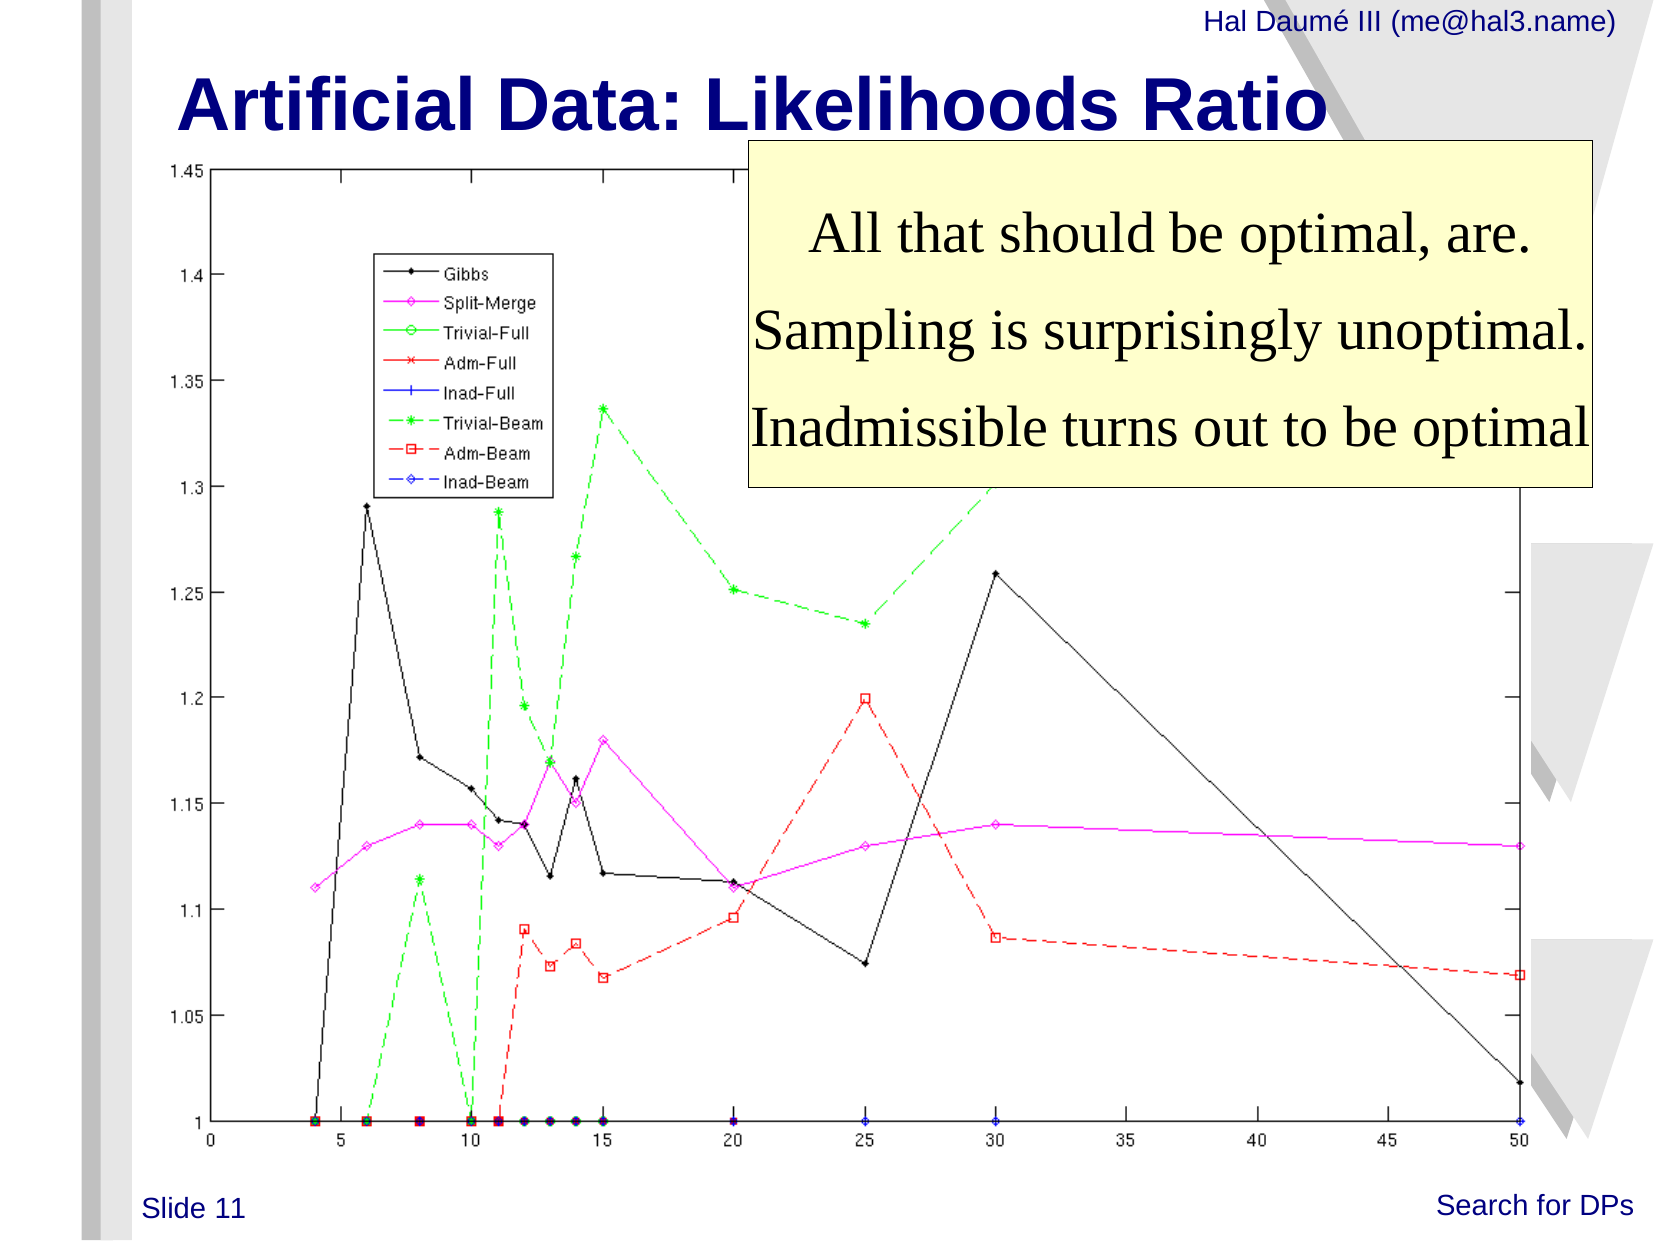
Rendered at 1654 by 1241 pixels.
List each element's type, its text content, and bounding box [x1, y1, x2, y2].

text_box All that should be optimal, are. Sampling is surprisingly unoptimal. Inadmissible turns out to be optimal [748, 140, 1593, 488]
title Artificial Data: Likelihoods Ratio [176, 44, 1509, 156]
picture [170, 156, 1531, 1148]
